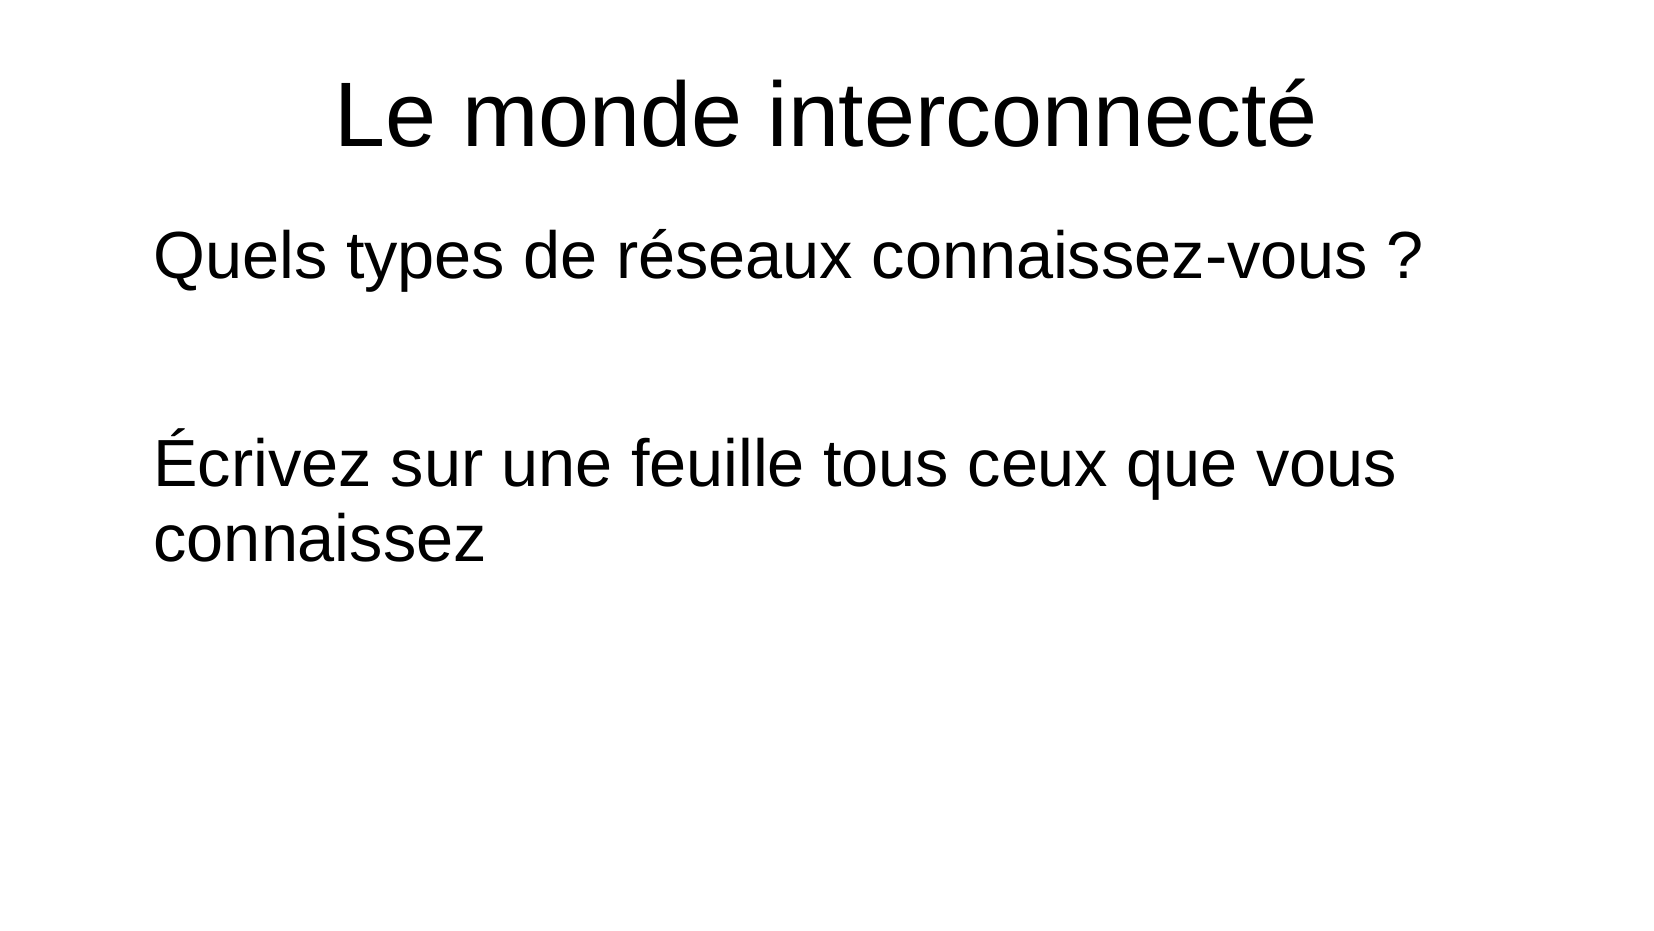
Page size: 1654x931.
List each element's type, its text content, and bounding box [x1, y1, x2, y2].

title Le monde interconnecté [82, 37, 1571, 193]
list Quels types de réseaux connaissez-vous ? Écrivez sur une feuille tous ceux que vous connaissez [82, 217, 1571, 758]
